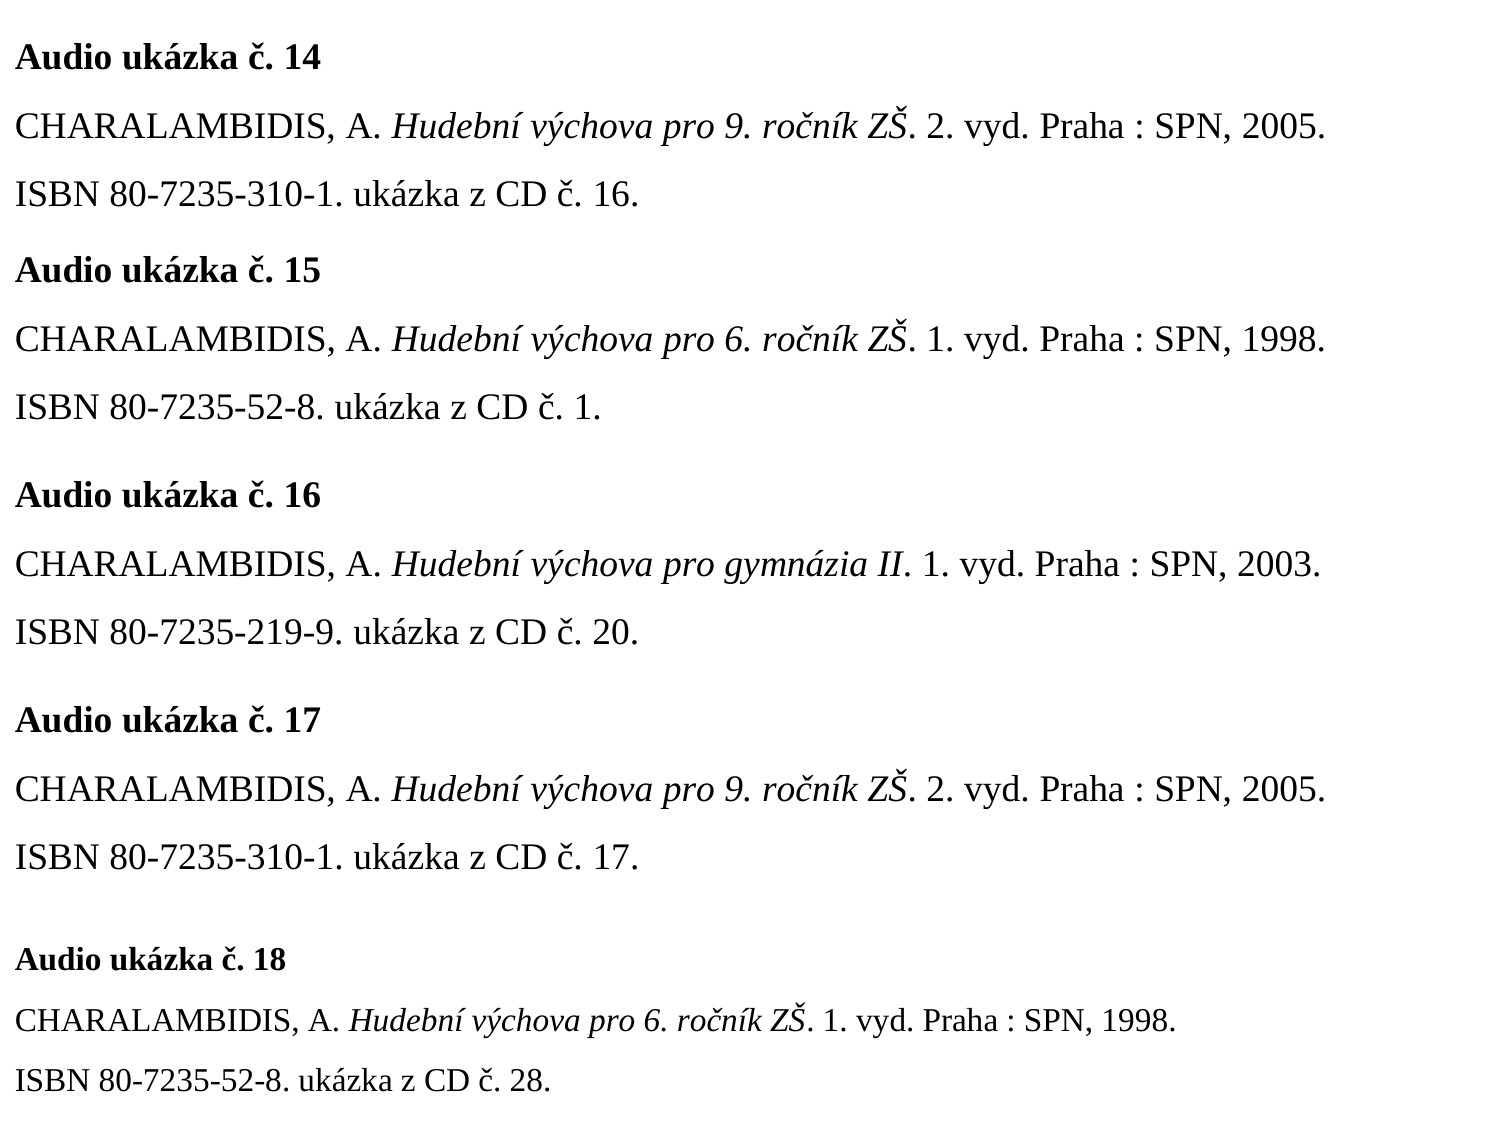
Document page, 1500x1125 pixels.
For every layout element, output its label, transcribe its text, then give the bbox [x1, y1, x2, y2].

text_box Audio ukázka č. 16 CHARALAMBIDIS, A. Hudební výchova pro gymnázia II. 1. vyd. Praha : SPN, 2003. ISBN 80-7235-219-9. ukázka z CD č. 20. [0, 462, 1500, 660]
text_box Audio ukázka č. 15 CHARALAMBIDIS, A. Hudební výchova pro 6. ročník ZŠ. 1. vyd. Praha : SPN, 1998. ISBN 80-7235-52-8. ukázka z CD č. 1. [0, 237, 1500, 435]
text_box Audio ukázka č. 17 CHARALAMBIDIS, A. Hudební výchova pro 9. ročník ZŠ. 2. vyd. Praha : SPN, 2005. ISBN 80-7235-310-1. ukázka z CD č. 17. [0, 687, 1463, 885]
text_box Audio ukázka č. 14 CHARALAMBIDIS, A. Hudební výchova pro 9. ročník ZŠ. 2. vyd. Praha : SPN, 2005. ISBN 80-7235-310-1. ukázka z CD č. 16. [0, 24, 1463, 223]
text_box Audio ukázka č. 18 CHARALAMBIDIS, A. Hudební výchova pro 6. ročník ZŠ. 1. vyd. Praha : SPN, 1998. ISBN 80-7235-52-8. ukázka z CD č. 28. [0, 929, 1500, 1107]
